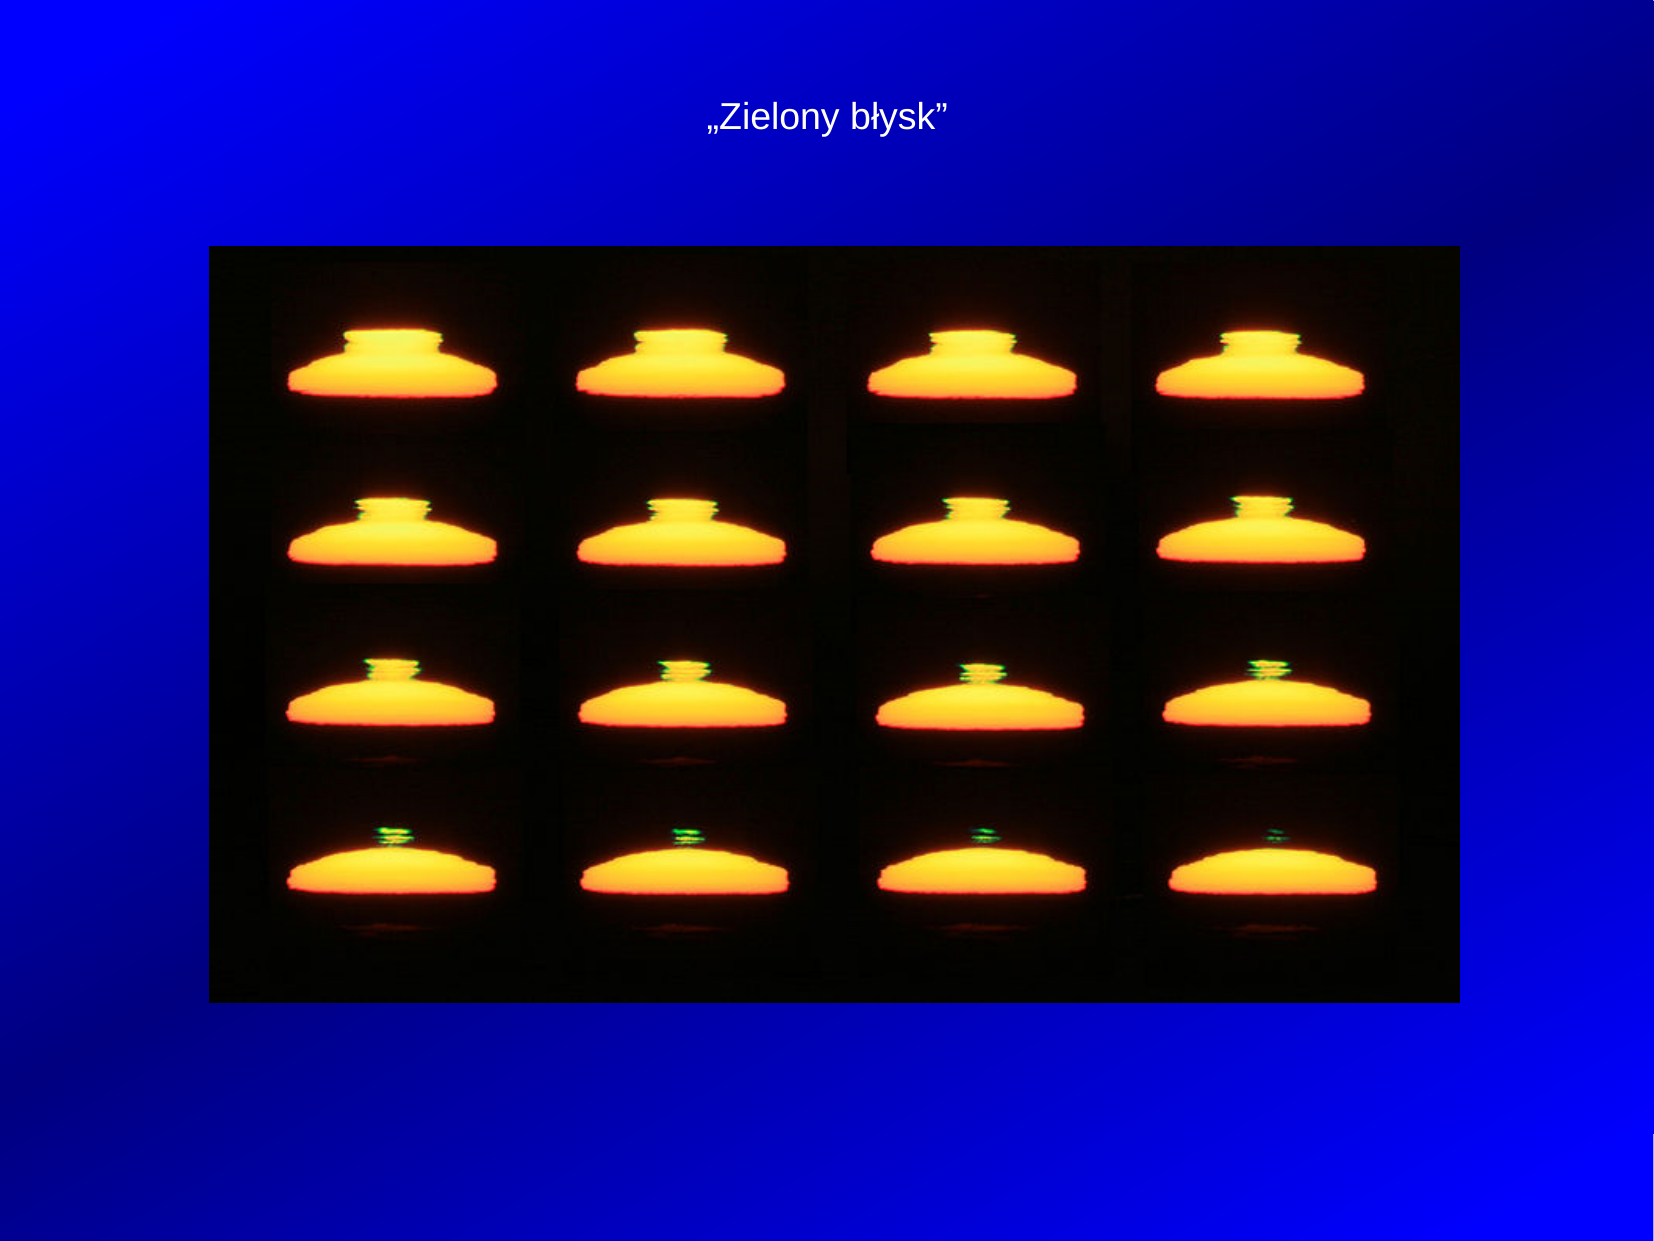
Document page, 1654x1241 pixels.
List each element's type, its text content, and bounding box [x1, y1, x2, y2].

picture [209, 246, 1460, 1004]
text_box „Zielony błysk” [691, 88, 963, 146]
